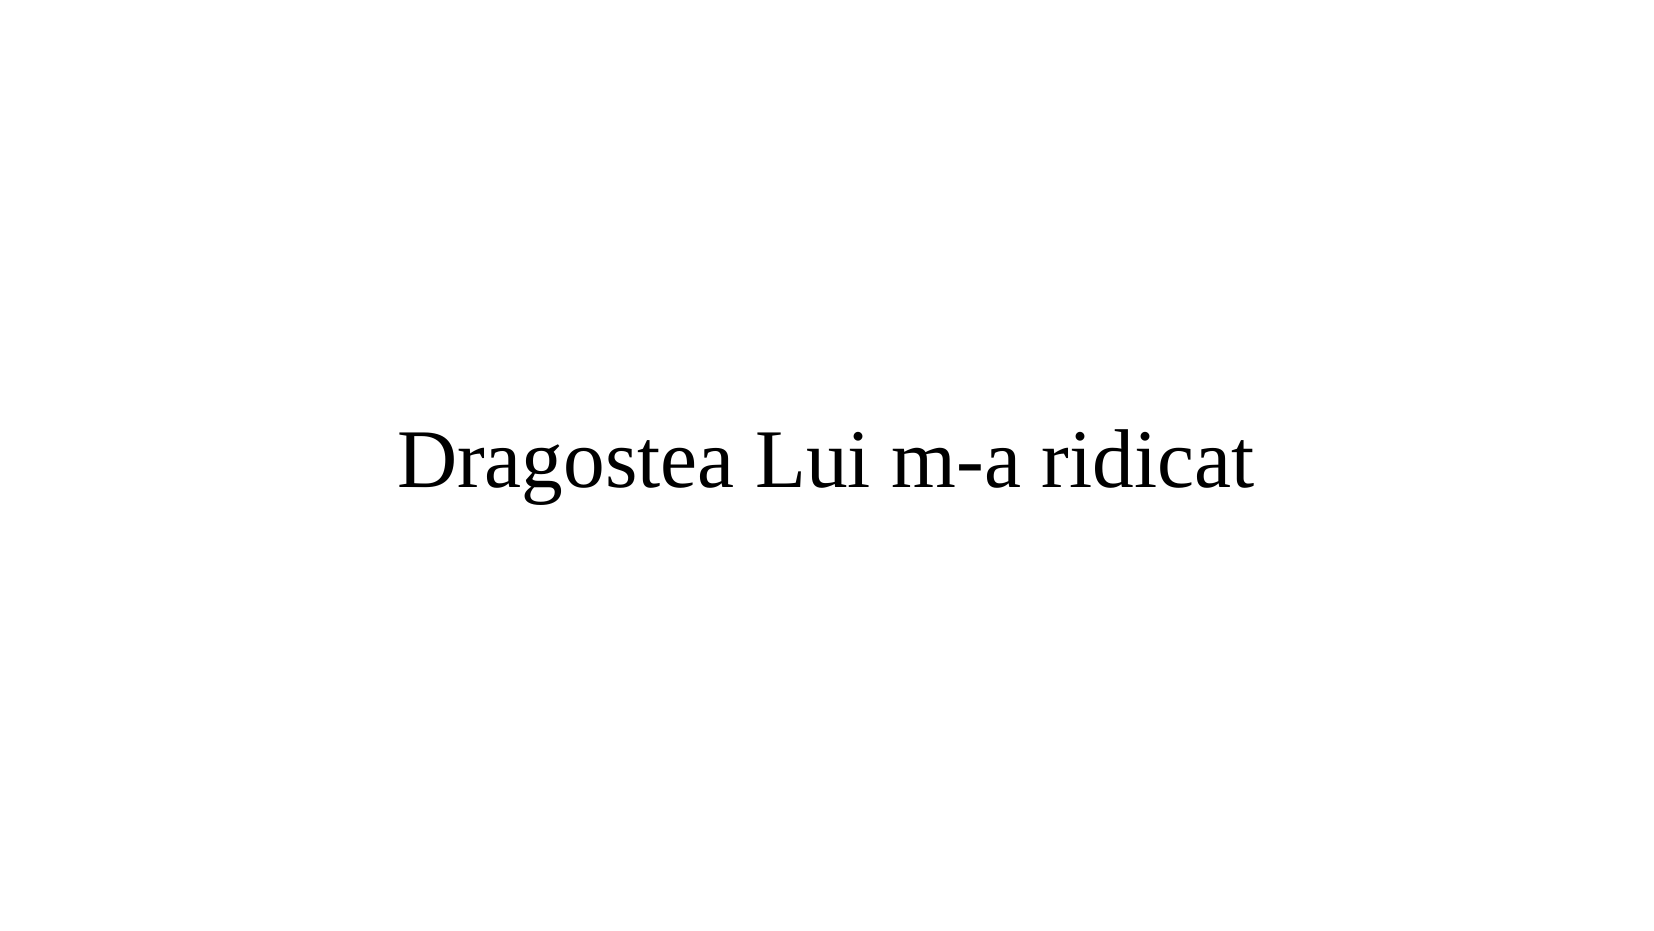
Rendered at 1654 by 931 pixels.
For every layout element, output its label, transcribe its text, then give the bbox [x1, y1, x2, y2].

subtitle Dragostea Lui m-a ridicat [0, 396, 1654, 505]
